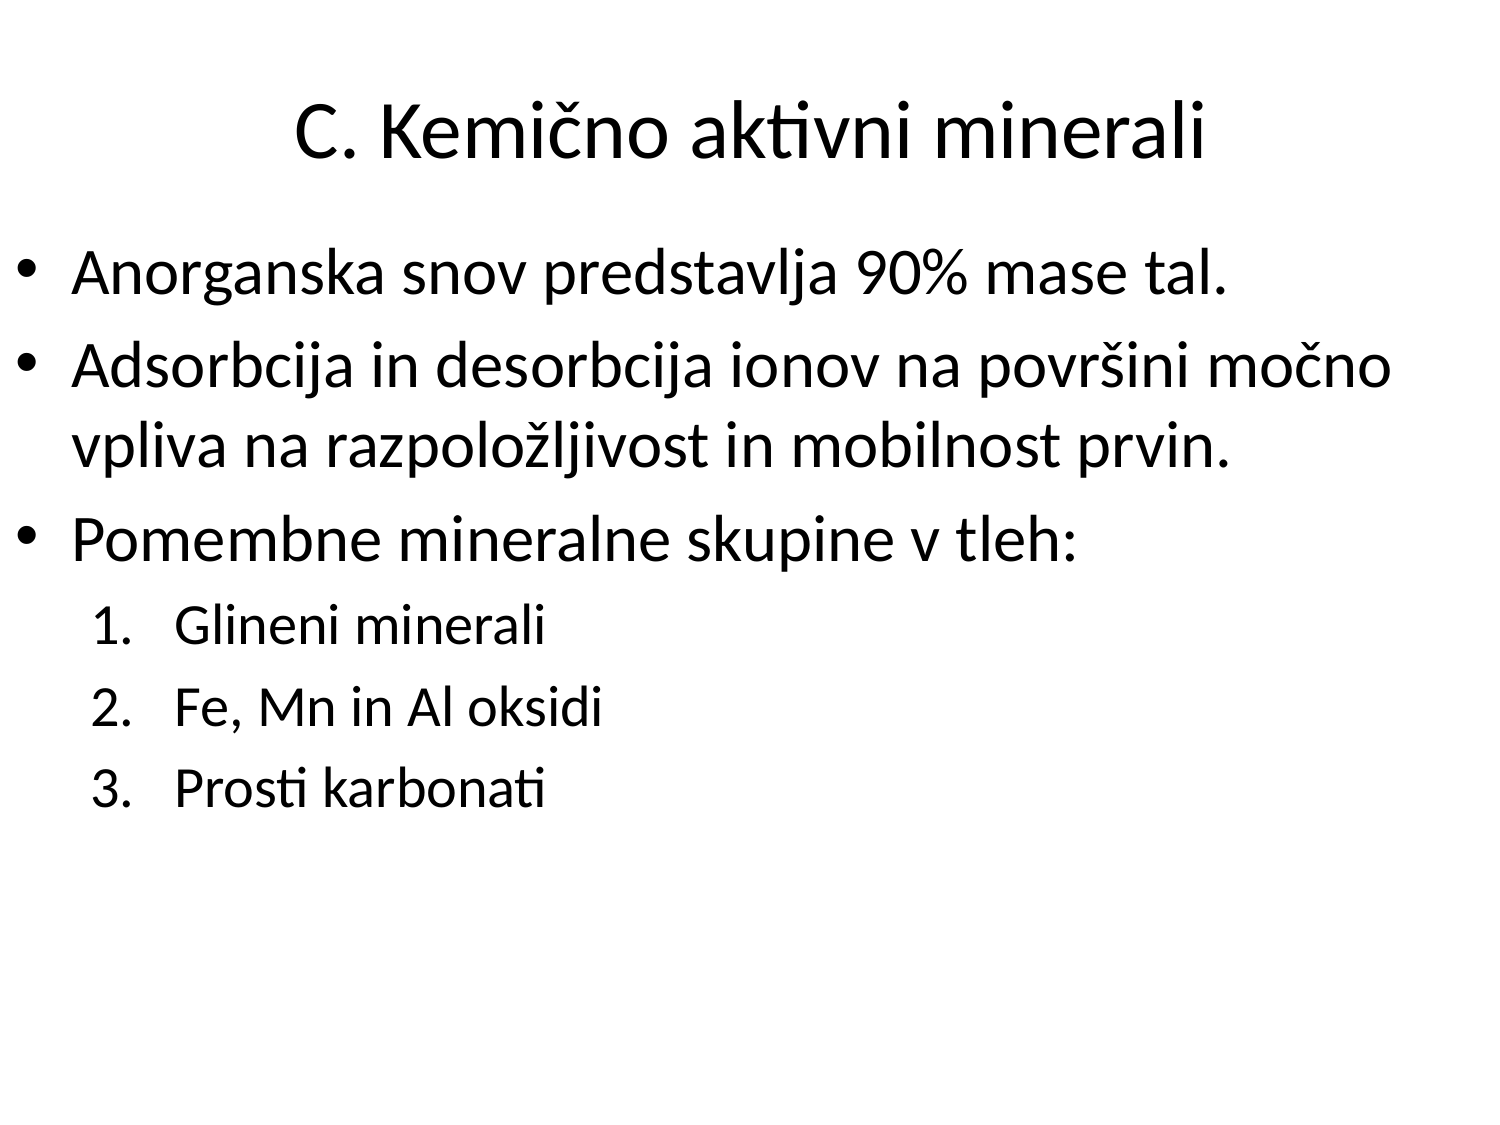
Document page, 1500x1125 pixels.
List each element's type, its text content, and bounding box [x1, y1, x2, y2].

title C. Kemično aktivni minerali [76, 31, 1427, 219]
list Anorganska snov predstavlja 90% mase tal. Adsorbcija in desorbcija ionov na površini močno vpliva na razpoložljivost in mobilnost prvin. Pomembne mineralne skupine v tleh: Glineni minerali Fe, Mn in Al oksidi Prosti karbonati [0, 220, 1500, 1125]
